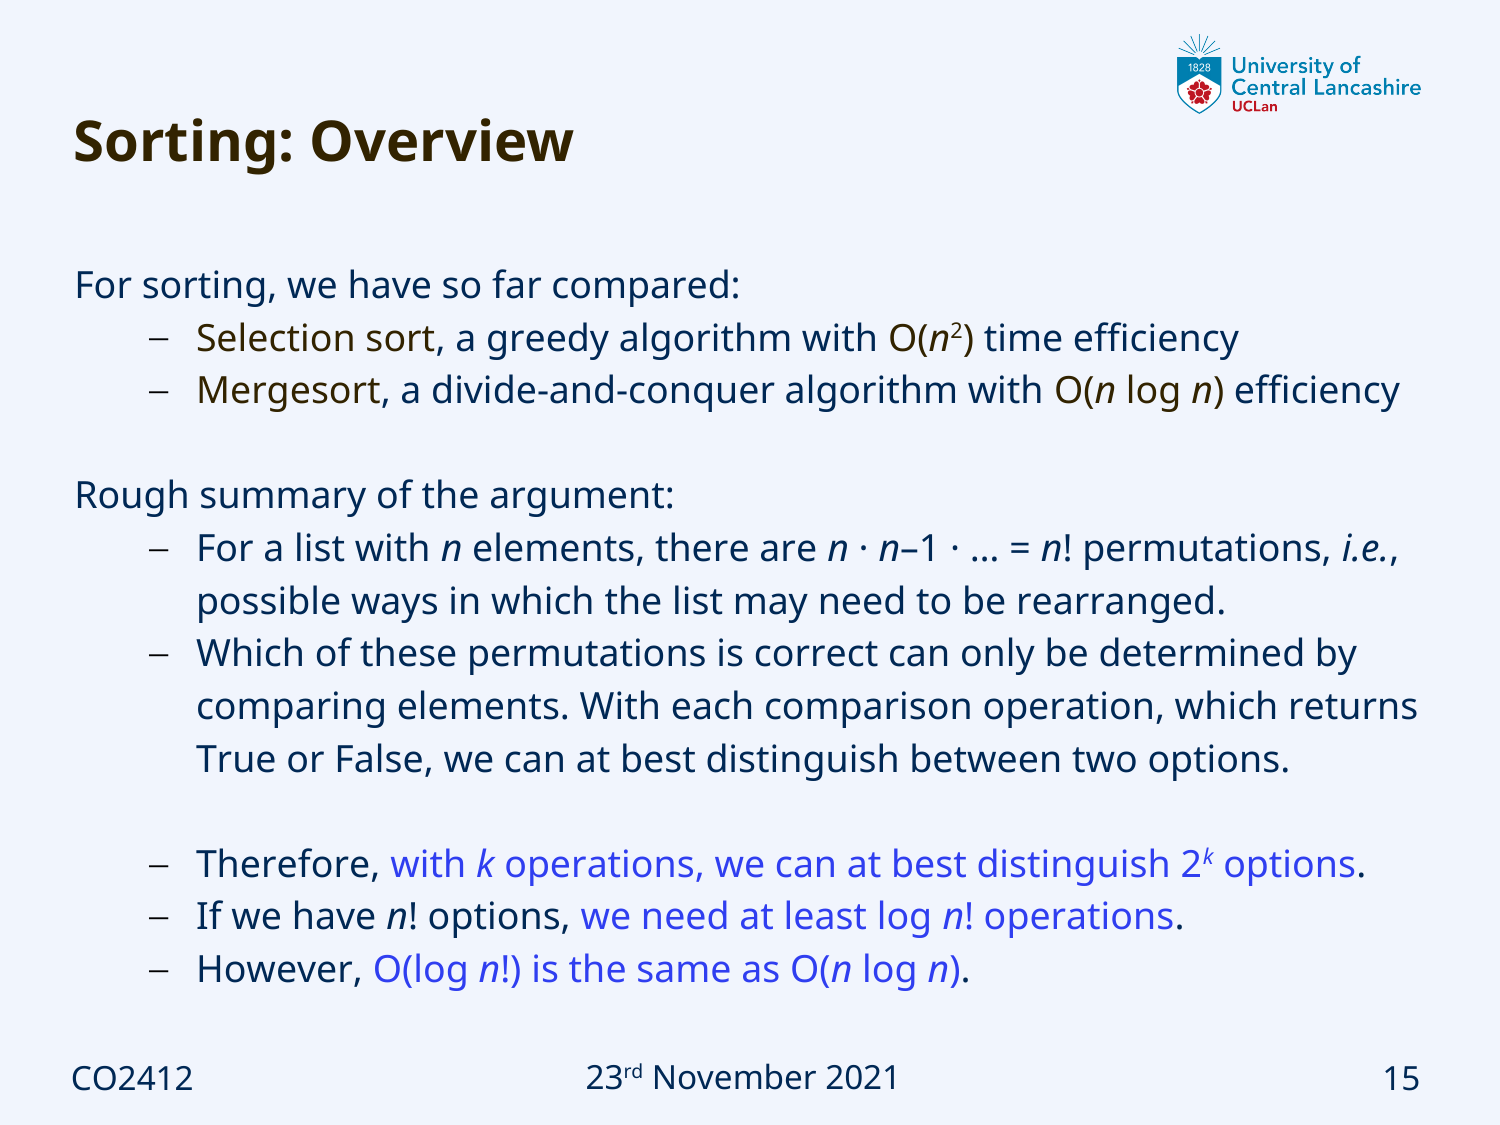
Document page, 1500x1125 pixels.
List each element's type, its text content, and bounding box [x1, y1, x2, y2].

text_box For sorting, we have so far compared: Selection sort, a greedy algorithm with O(n2) time efficiency Mergesort, a divide-and-conquer algorithm with O(n log n) efficiency Rough summary of the argument: For a list with n elements, there are n · n–1 · … = n! permutations, i.e., possible ways in which the list may need to be rearranged. Which of these permutations is correct can only be determined by comparing elements. With each comparison operation, which returns True or False, we can at best distinguish between two options. Therefore, with k operations, we can at best distinguish 2k options. If we have n! options, we need at least log n! operations. However, O(log n!) is the same as O(n log n). [59, 245, 1435, 998]
title Sorting: Overview [58, 54, 1500, 224]
picture [1177, 34, 1421, 54]
